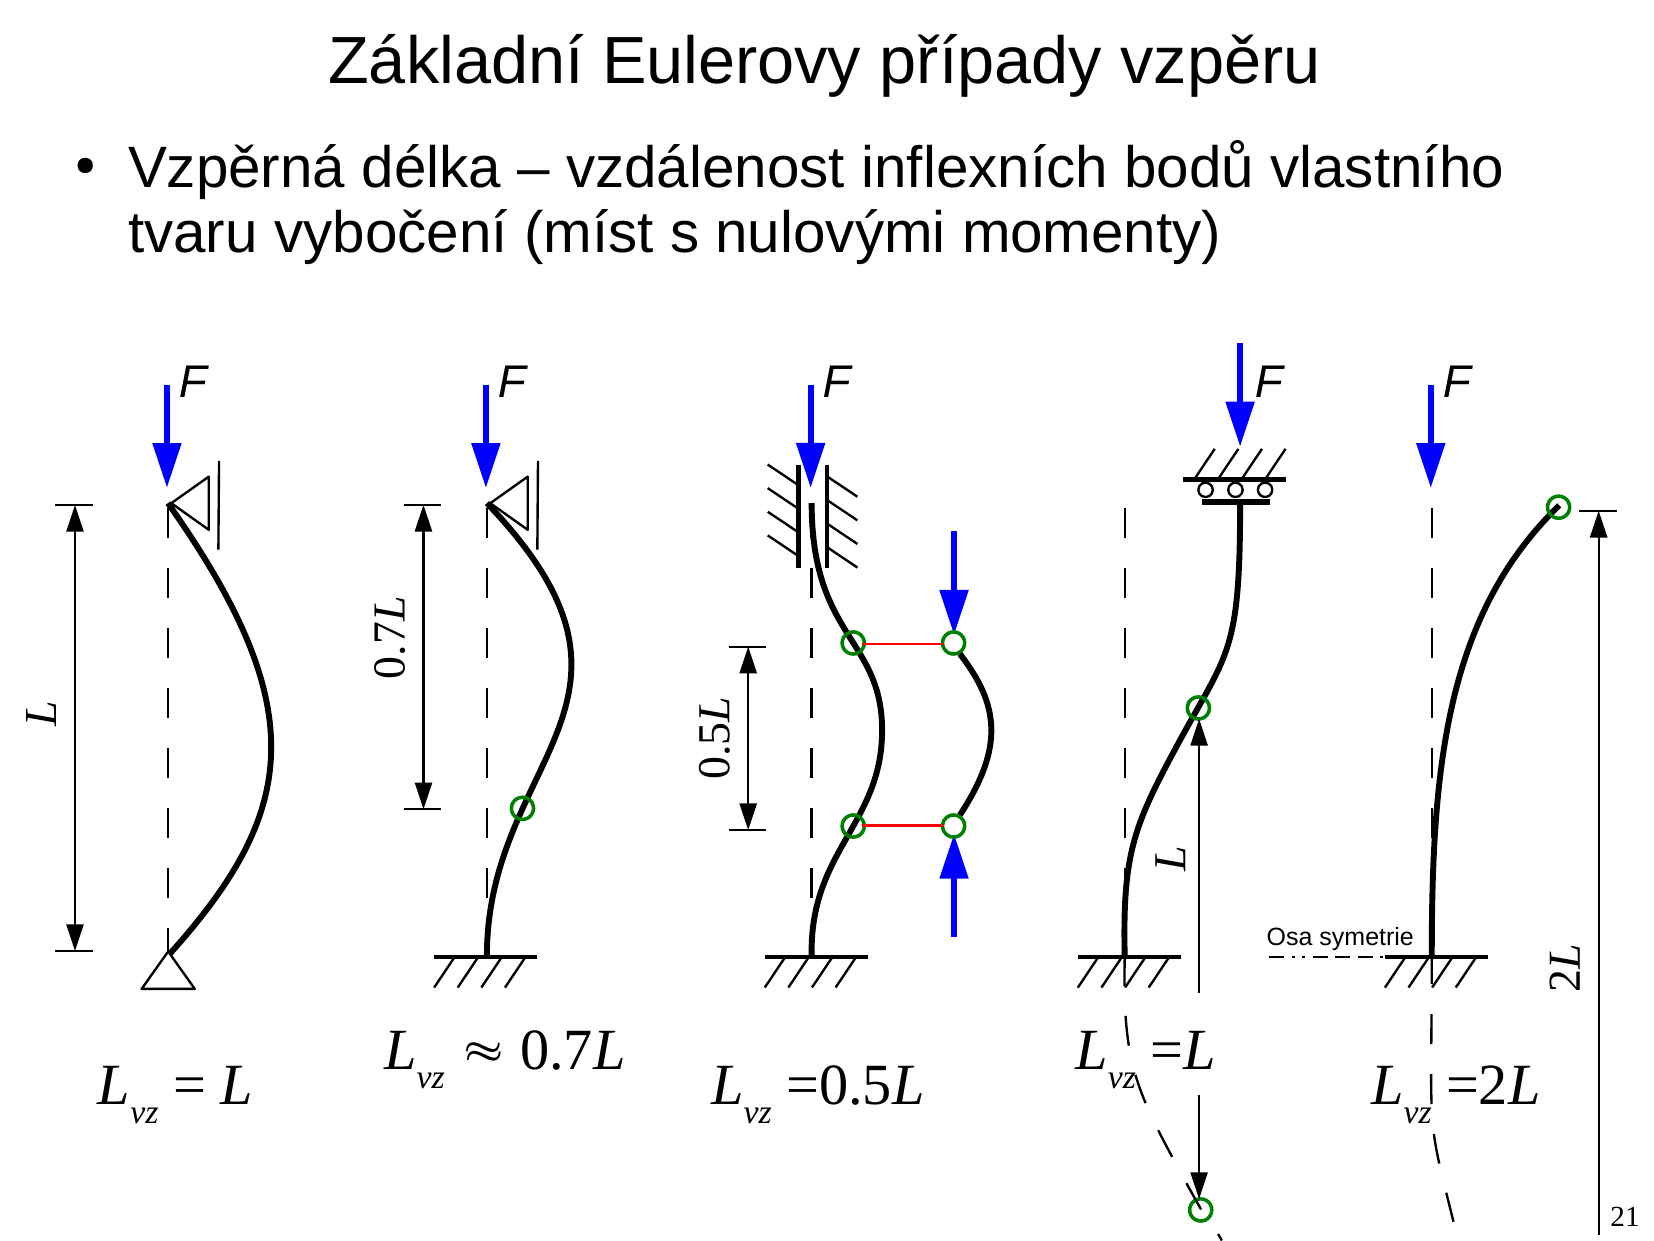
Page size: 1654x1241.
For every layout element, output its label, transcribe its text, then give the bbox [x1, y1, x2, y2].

text_box Osa symetrie [1251, 915, 1430, 962]
text_box F [807, 348, 897, 422]
text_box 2L [1531, 928, 1602, 1007]
text_box [141, 951, 195, 989]
text_box F [1428, 348, 1517, 422]
text_box 0.5L [681, 681, 752, 795]
text_box Lvz = L [59, 1045, 292, 1143]
list Vzpěrná délka – vzdálenost inflexních bodů vlastního tvaru vybočení (míst s nulovými momenty) [57, 134, 1608, 325]
text_box 0.7L [356, 581, 427, 694]
text_box Lvz » 0.7L [348, 1009, 662, 1113]
text_box Lvz =2L [1299, 1045, 1613, 1143]
text_box [171, 476, 209, 530]
text_box F [164, 348, 253, 422]
title Základní Eulerovy případy vzpěru [37, 8, 1613, 113]
text_box F [1240, 348, 1329, 422]
text_box F [483, 348, 572, 422]
text_box Lvz =L [1057, 1009, 1235, 1108]
text_box Lvz =0.5L [661, 1045, 975, 1143]
text_box L [1137, 831, 1208, 887]
text_box L [7, 686, 78, 742]
text_box [490, 476, 528, 530]
